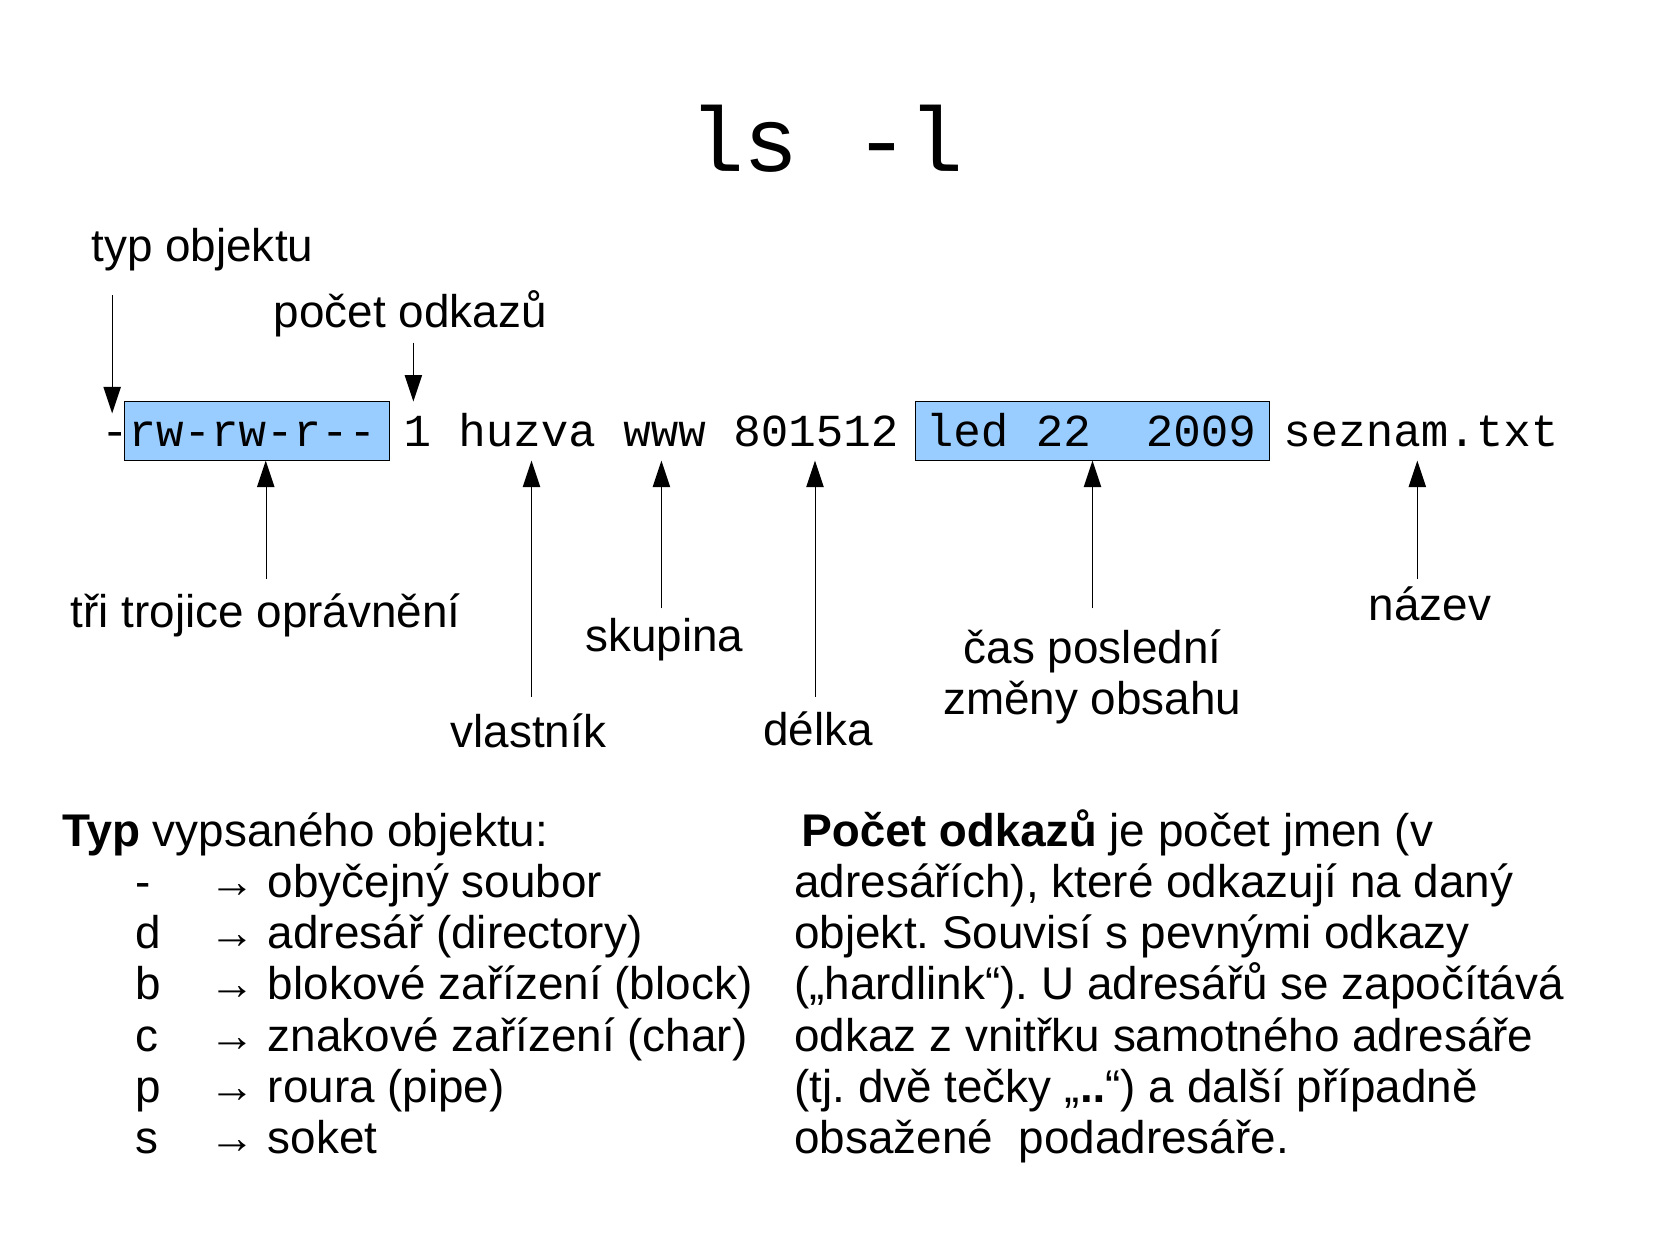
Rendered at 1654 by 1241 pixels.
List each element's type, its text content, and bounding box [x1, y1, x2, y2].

text_box počet odkazů [248, 278, 573, 345]
text_box čas poslední změny obsahu [915, 614, 1270, 732]
text_box vlastník [425, 698, 632, 765]
text_box tři trojice oprávnění [47, 578, 485, 645]
text_box typ objektu [76, 212, 355, 279]
text_box Typ vypsaného objektu: - → obyčejný soubor d → adresář (directory) b → blokové zařízení (block) c → znakové zařízení (char) p → roura (pipe) s → soket [47, 797, 779, 1171]
text_box délka [744, 696, 892, 763]
text_box skupina [561, 602, 768, 669]
text_box -rw-rw-r-- 1 huzva www 801512 led 22 2009 seznam.txt [76, 401, 1583, 469]
text_box Počet odkazů je počet jmen (v adresářích), které odkazují na daný objekt. Souvisí s pevnými odkazy („hardlink“). U adresářů se započítává odkaz z vnitřku samotného adresáře (tj. dvě tečky „..“) a další případně obsažené podadresáře. [779, 797, 1595, 1171]
text_box název [1354, 571, 1506, 639]
title ls -l [82, 50, 1571, 244]
